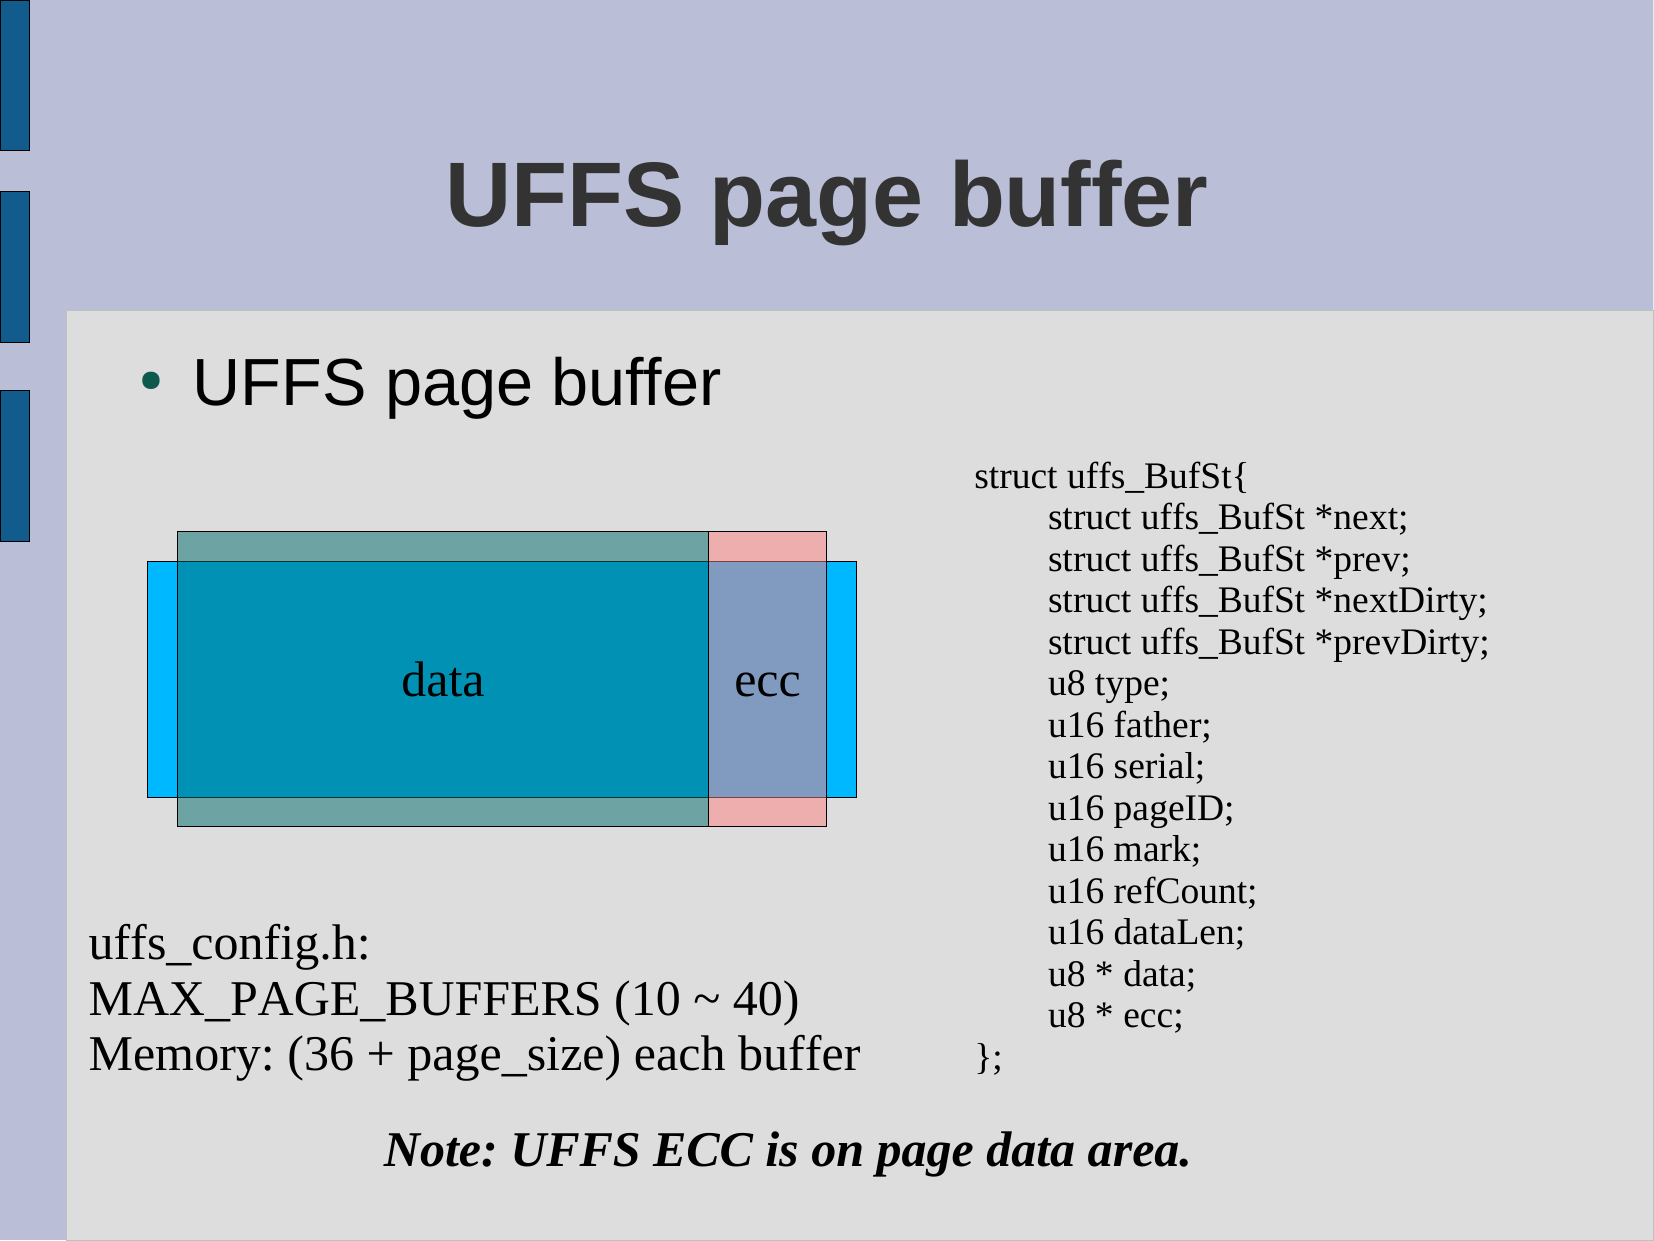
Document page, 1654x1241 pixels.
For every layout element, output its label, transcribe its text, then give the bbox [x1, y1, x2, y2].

text_box struct uffs_BufSt{ struct uffs_BufSt *next; struct uffs_BufSt *prev; struct uffs_BufSt *nextDirty; struct uffs_BufSt *prevDirty; u8 type; u16 father; u16 serial; u16 pageID; u16 mark; u16 refCount; u16 dataLen; u8 * data; u8 * ecc; }; [974, 454, 1565, 1078]
text_box Note: UFFS ECC is on page data area. [383, 1122, 1477, 1178]
text_box uffs_config.h: MAX_PAGE_BUFFERS (10 ~ 40) Memory: (36 + page_size) each buffer [88, 915, 916, 1123]
text_box data [177, 531, 708, 827]
text_box [827, 561, 857, 798]
text_box ecc [708, 531, 827, 827]
title UFFS page buffer [121, 91, 1534, 299]
list UFFS page buffer [121, 344, 1534, 443]
text_box [147, 561, 177, 798]
